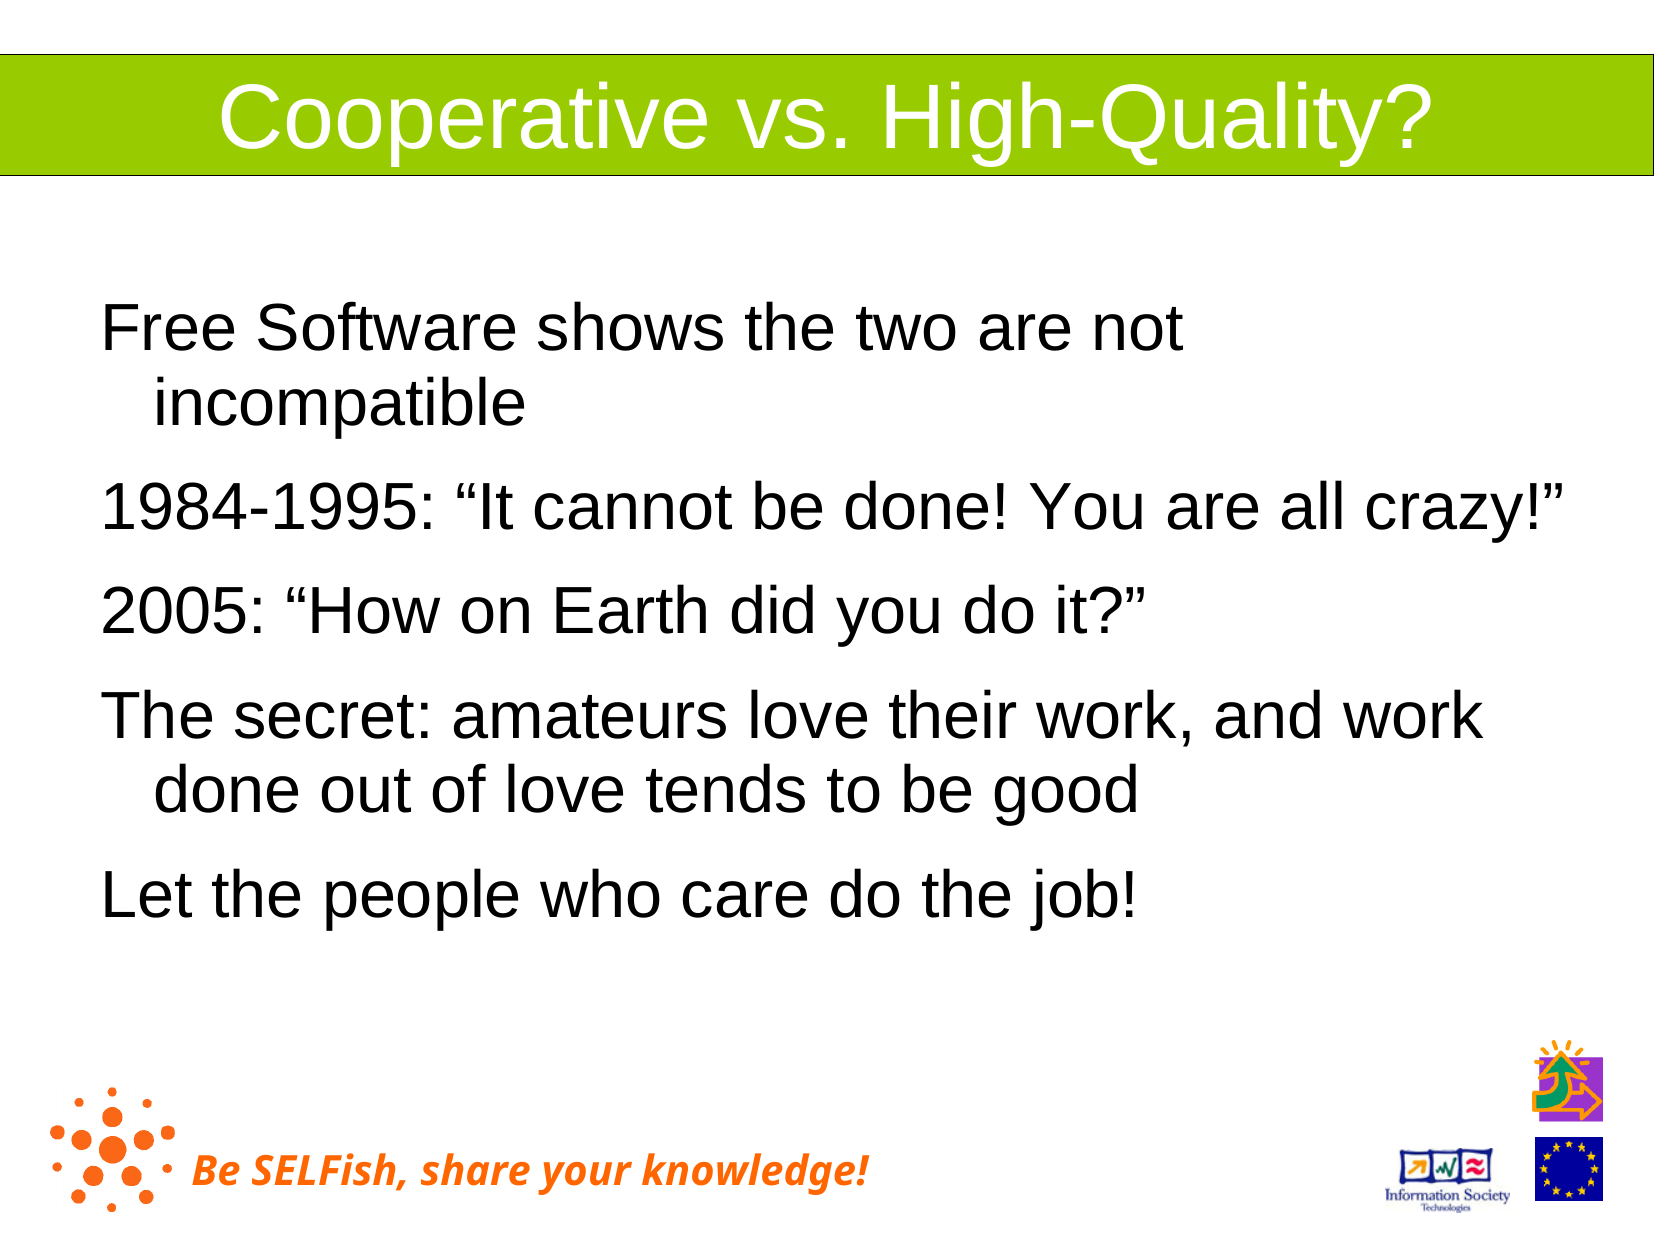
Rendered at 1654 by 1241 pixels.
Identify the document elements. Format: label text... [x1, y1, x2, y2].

list Free Software shows the two are not incompatible 1984-1995: “It cannot be done! You are all crazy!” 2005: “How on Earth did you do it?” The secret: amateurs love their work, and work done out of love tends to be good Let the people who care do the job! [82, 290, 1571, 1109]
picture [1532, 1040, 1603, 1201]
picture [50, 1087, 175, 1212]
picture [1385, 1148, 1510, 1213]
title Cooperative vs. High-Quality? [82, 59, 1571, 174]
